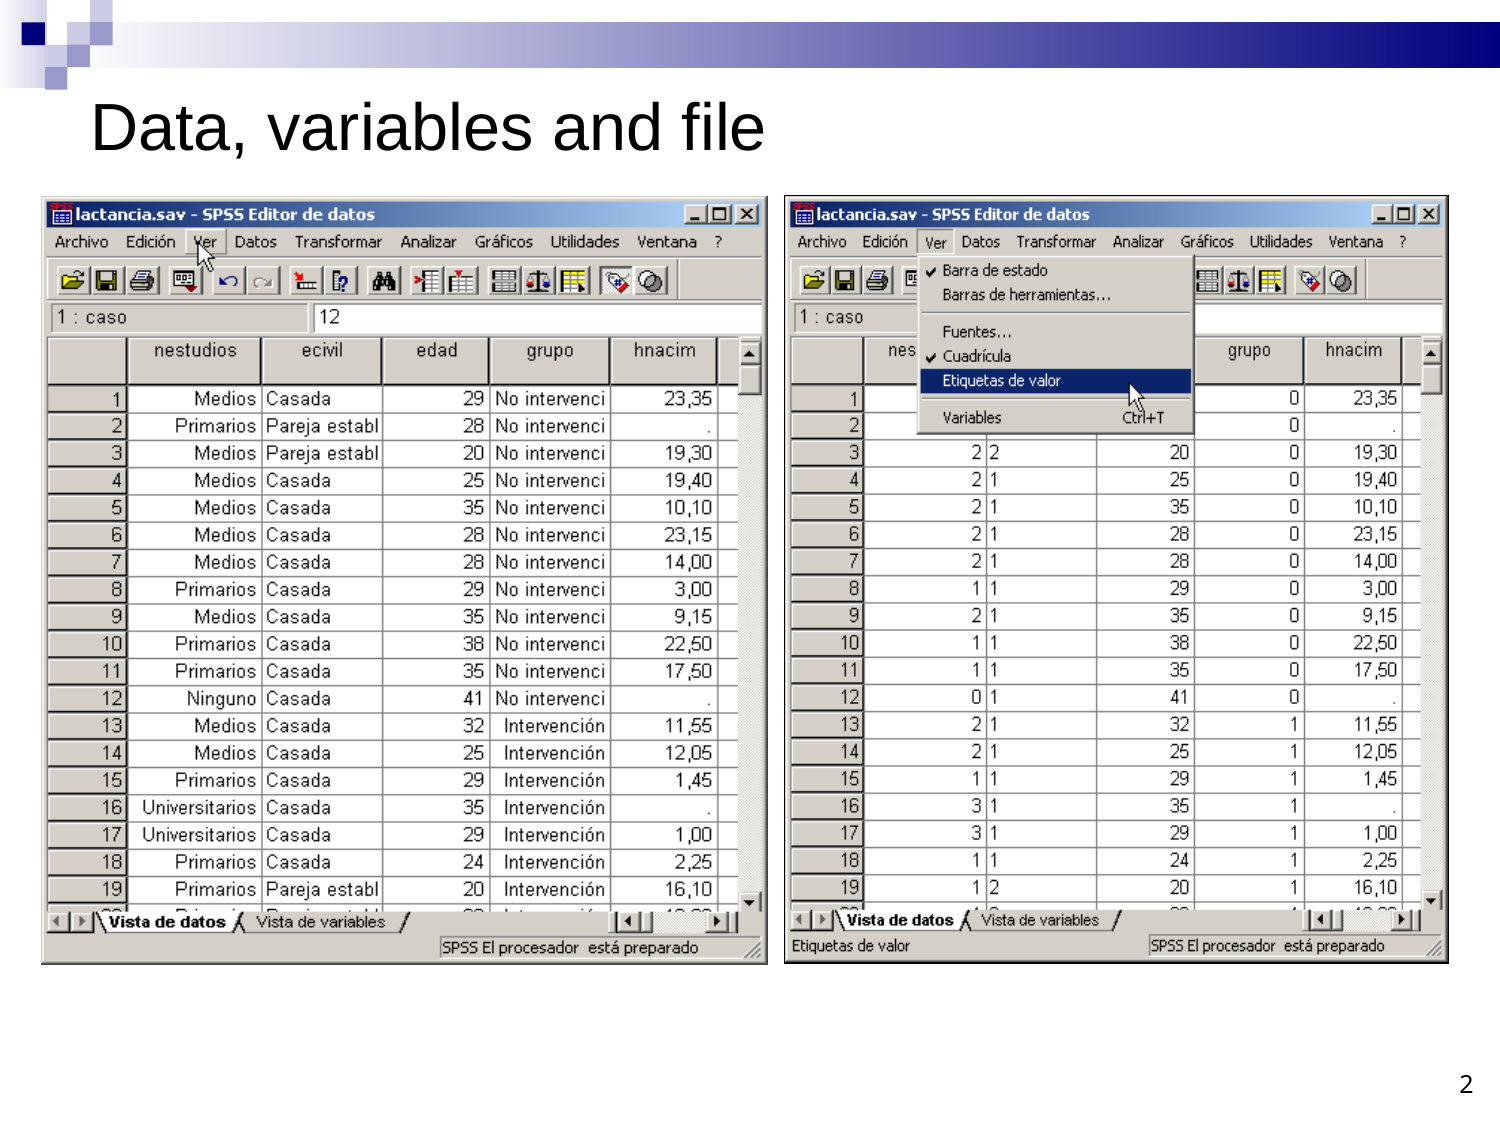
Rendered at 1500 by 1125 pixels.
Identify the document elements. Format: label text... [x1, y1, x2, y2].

text_box <número> [1139, 1070, 1489, 1110]
text_box [41, 196, 768, 965]
title Data, variables and file [75, 75, 1426, 173]
text_box [785, 196, 1448, 963]
